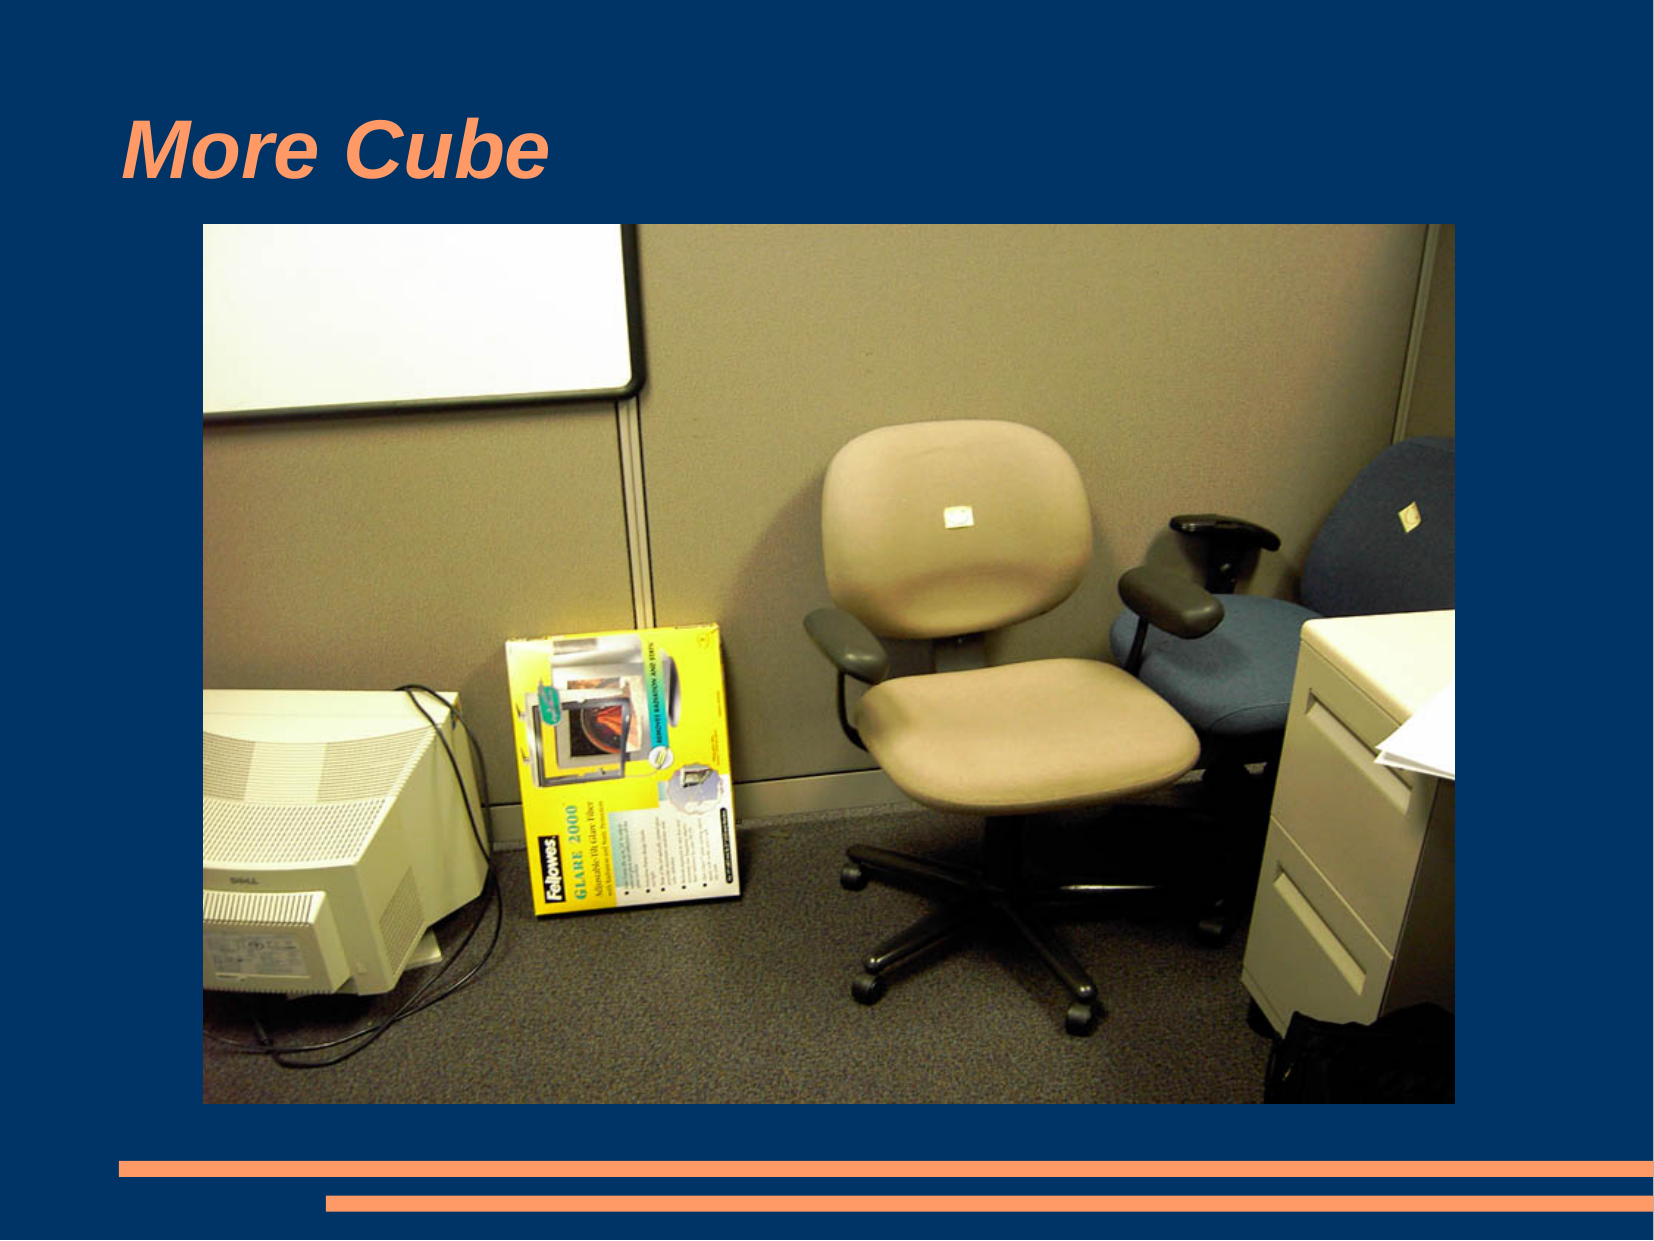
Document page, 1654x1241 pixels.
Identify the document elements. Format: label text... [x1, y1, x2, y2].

title More Cube [121, 46, 1534, 254]
picture [203, 224, 1455, 1104]
